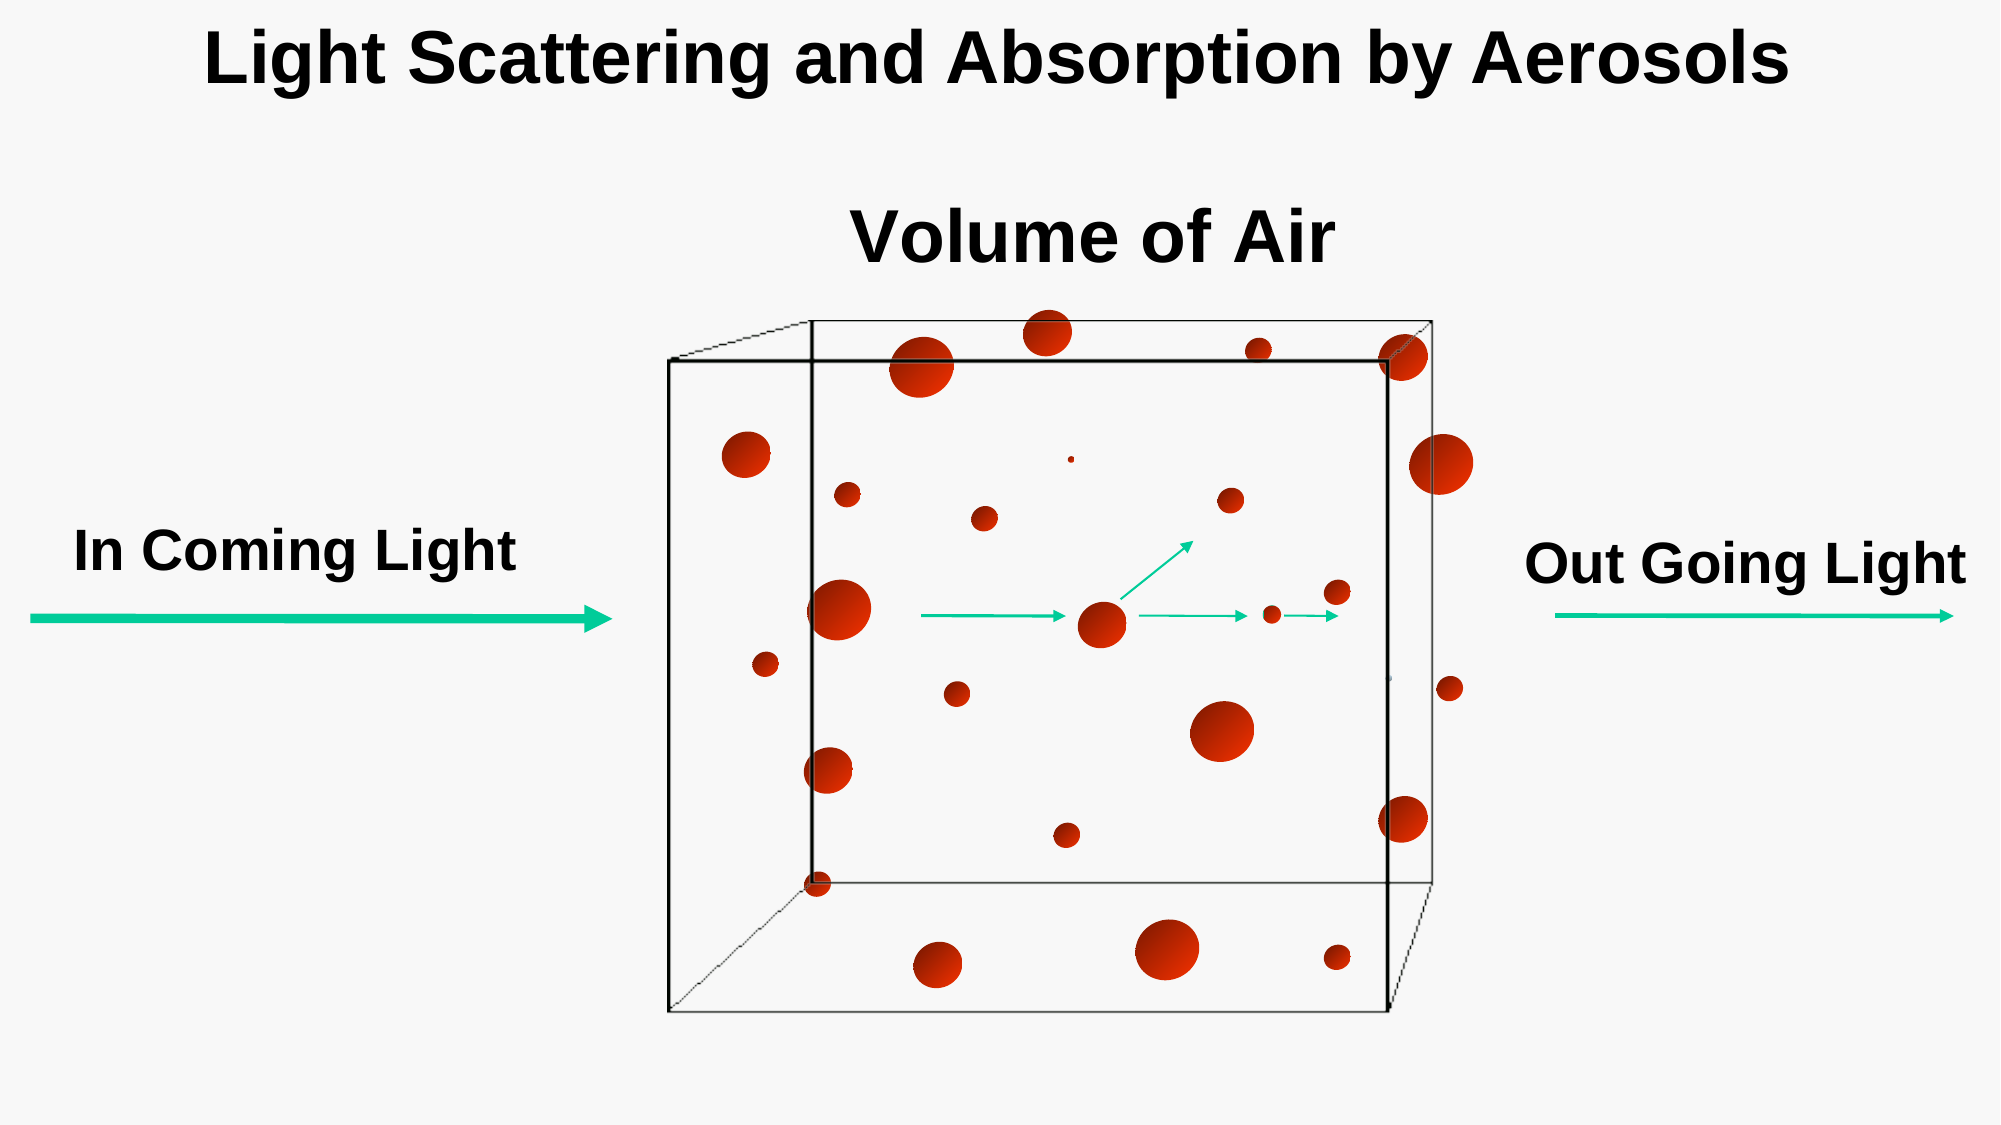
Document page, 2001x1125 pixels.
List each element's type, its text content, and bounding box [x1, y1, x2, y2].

text_box Light Scattering and Absorption by Aerosols [0, 8, 2000, 108]
text_box In Coming Light [1, 518, 589, 584]
text_box [1263, 605, 1281, 624]
text_box [1436, 676, 1463, 702]
text_box [1028, 309, 1069, 320]
text_box Volume of Air [746, 195, 1440, 280]
text_box [1436, 434, 1474, 495]
text_box Out Going Light [1501, 531, 1991, 597]
picture [667, 320, 1436, 1018]
